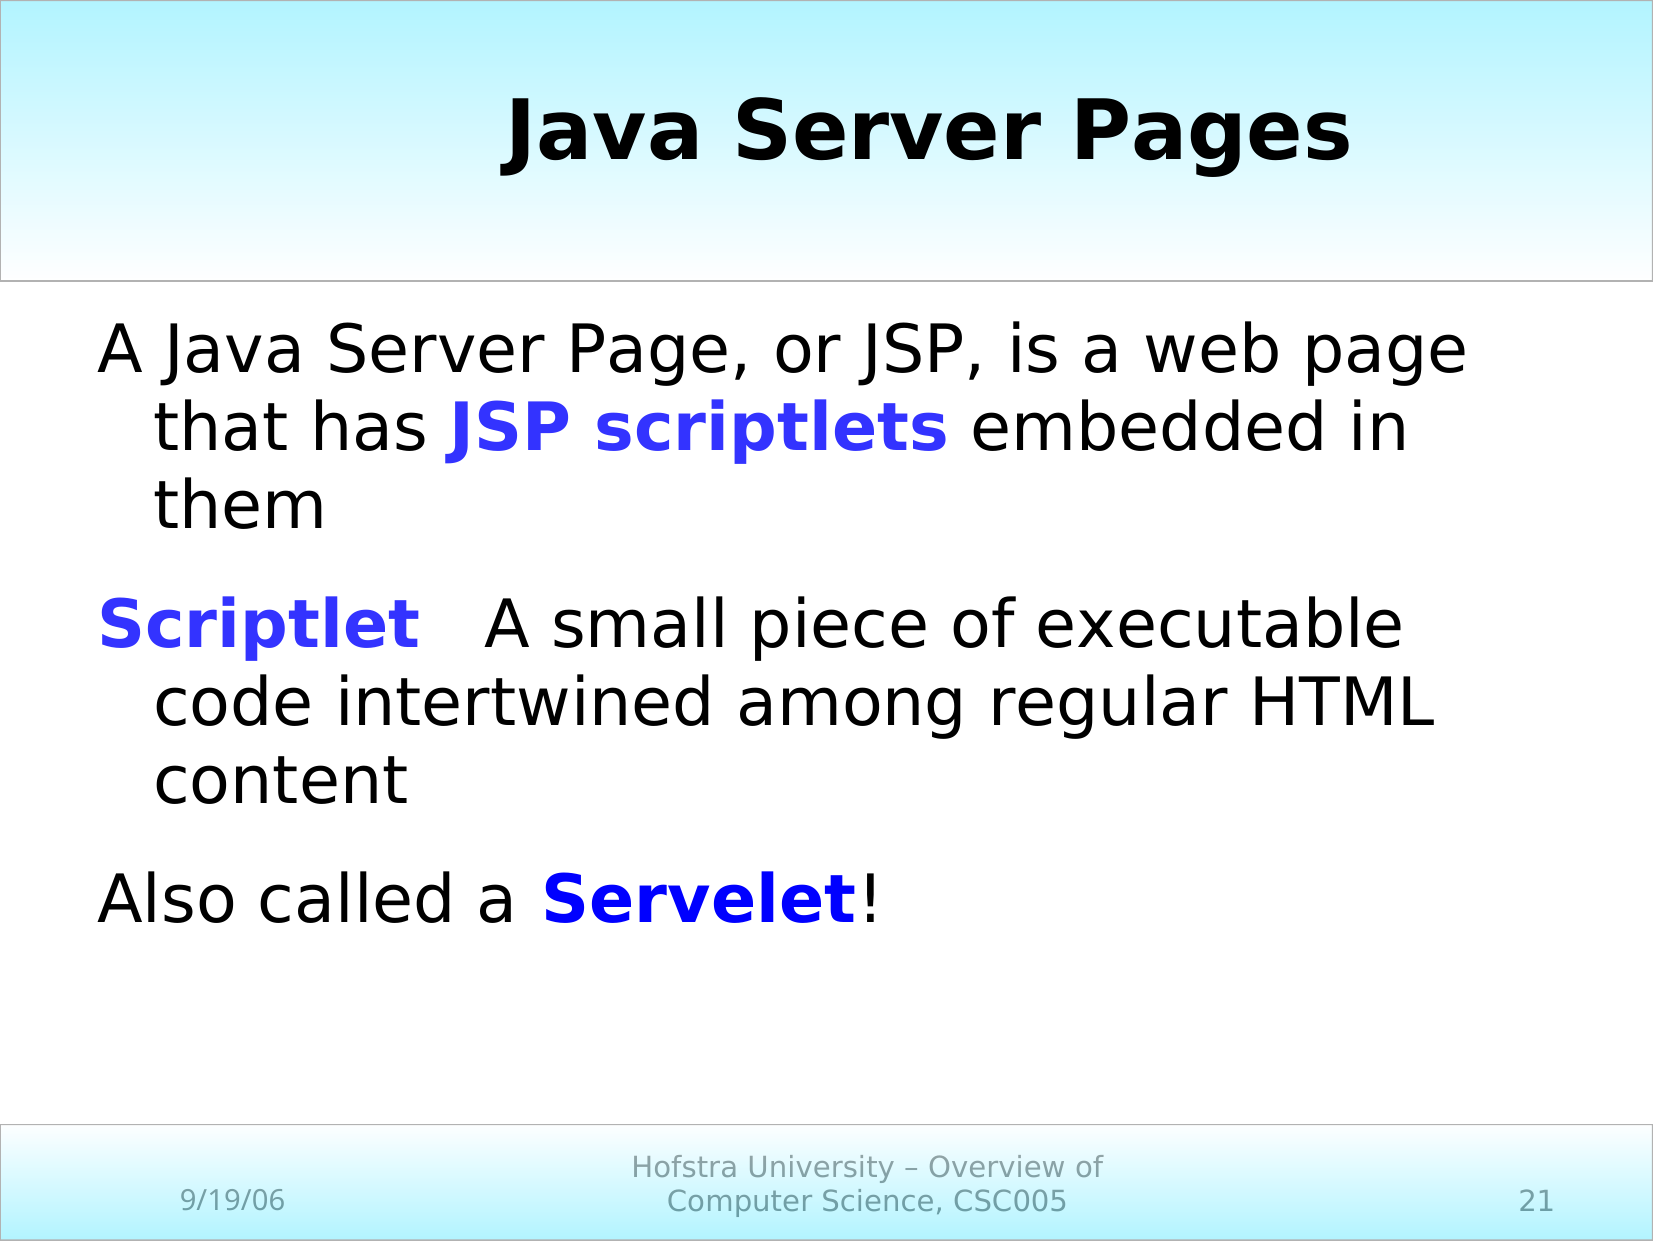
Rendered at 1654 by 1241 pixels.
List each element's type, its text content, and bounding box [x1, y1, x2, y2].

title Java Server Pages [247, 27, 1612, 235]
list A Java Server Page, or JSP, is a web page that has JSP scriptlets embedded in them Scriptlet A small piece of executable code intertwined among regular HTML content Also called a Servelet! [82, 303, 1571, 1131]
